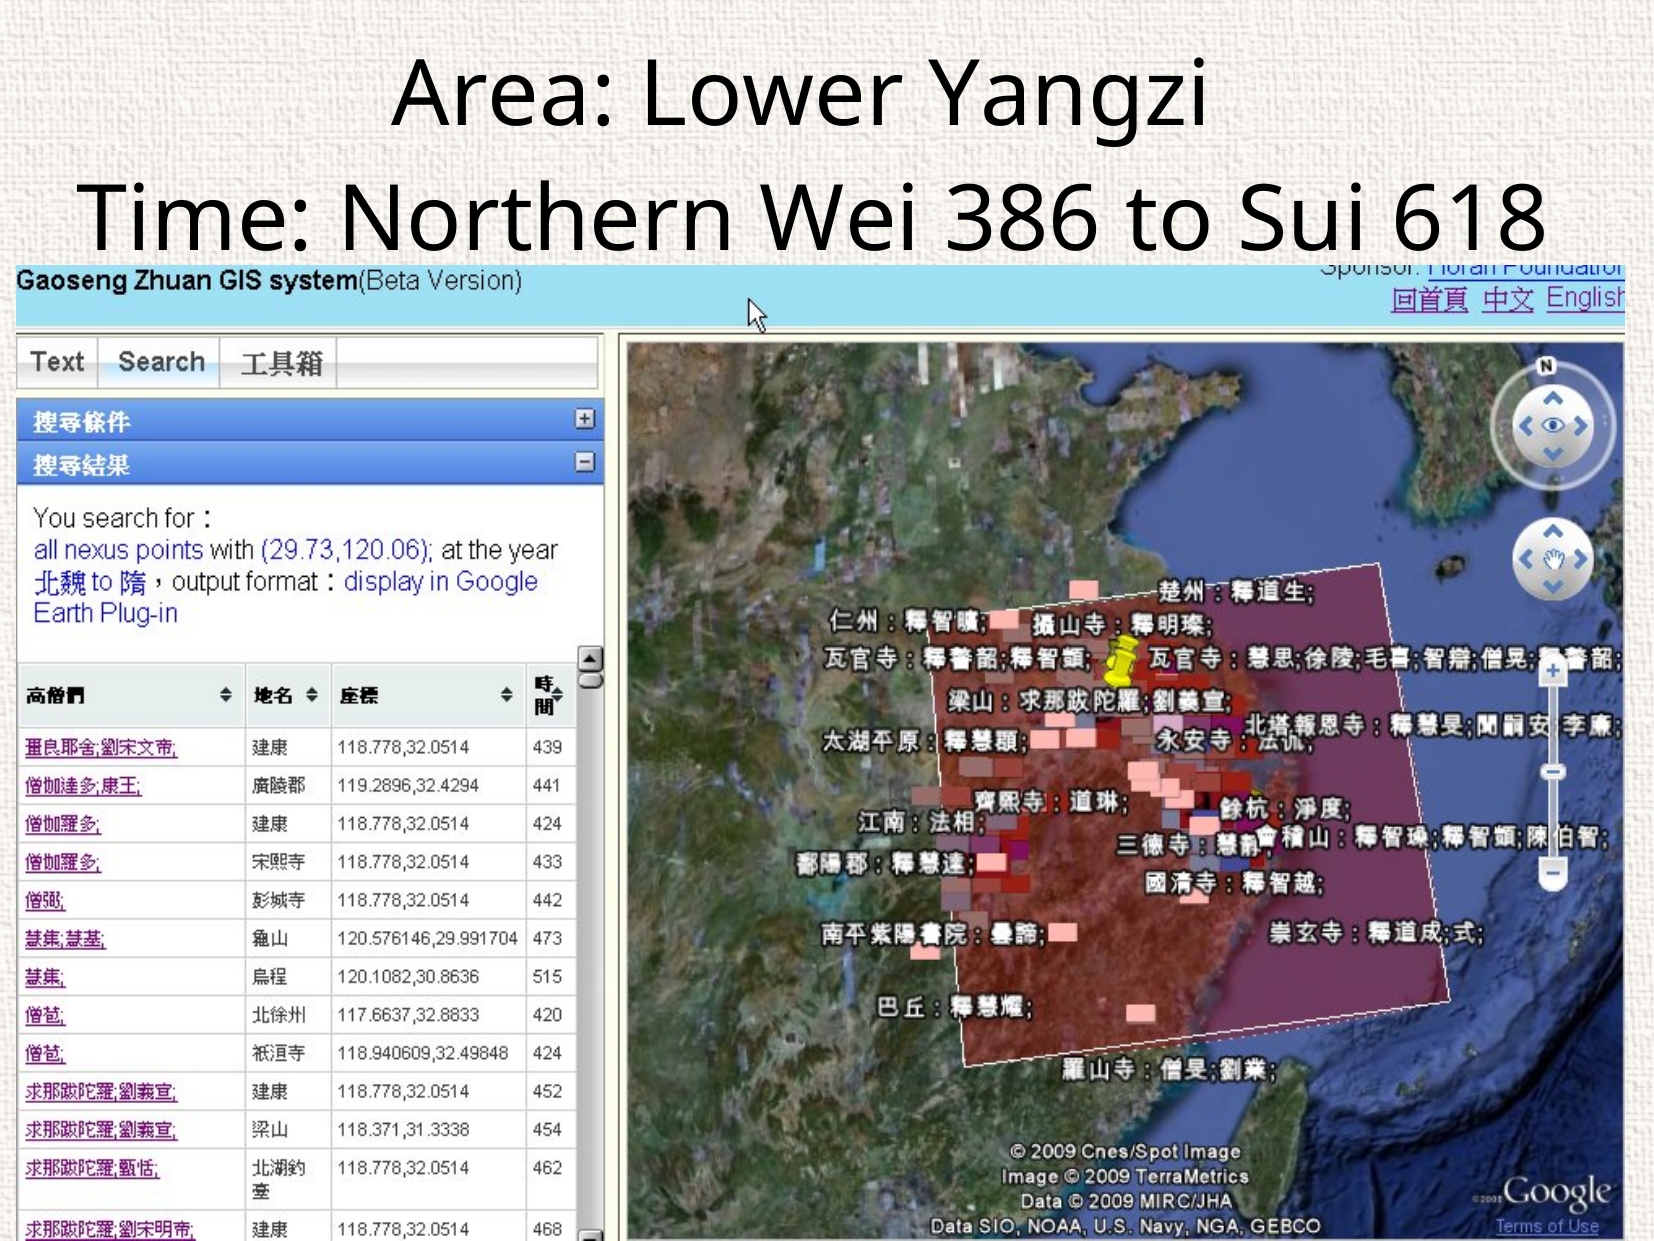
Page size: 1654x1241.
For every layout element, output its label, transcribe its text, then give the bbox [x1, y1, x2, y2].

title Area: Lower Yangzi Time: Northern Wei 386 to Sui 618 [62, 29, 1565, 265]
picture [0, 0, 1654, 1241]
